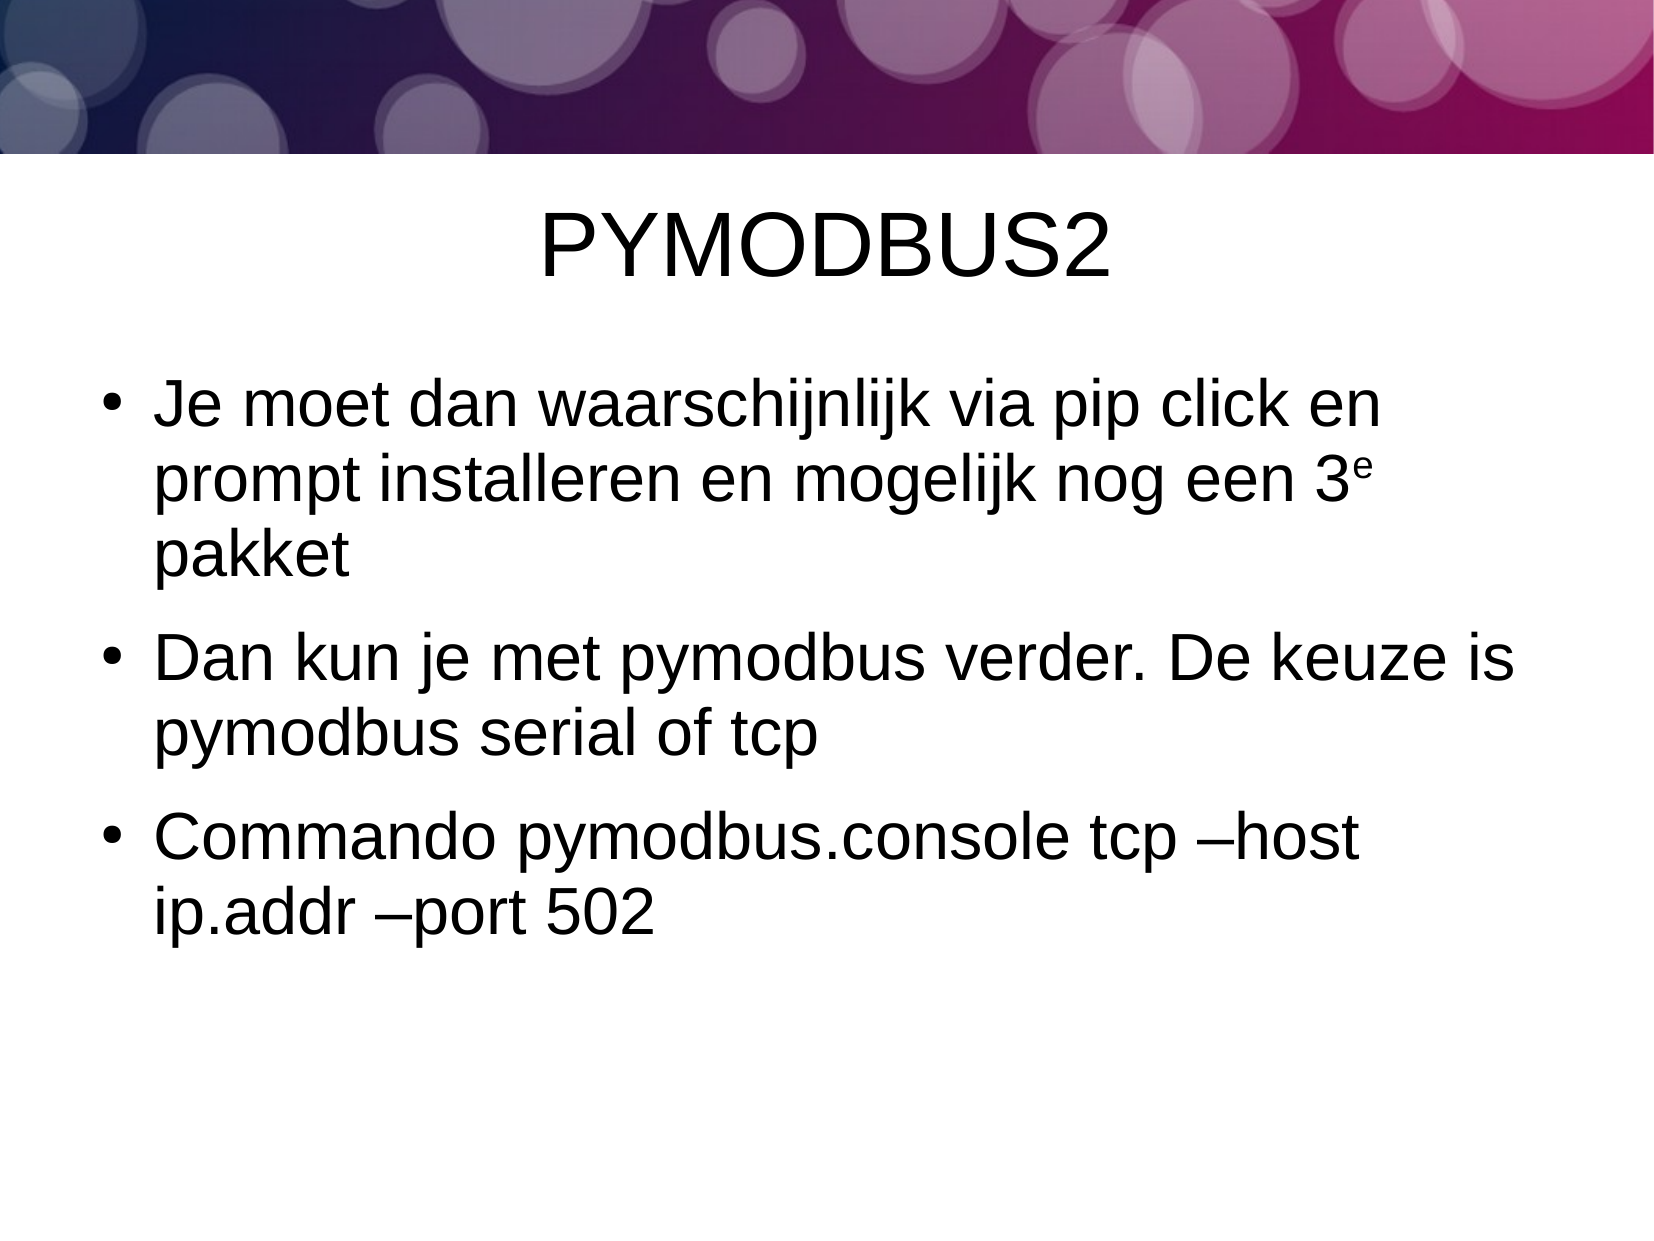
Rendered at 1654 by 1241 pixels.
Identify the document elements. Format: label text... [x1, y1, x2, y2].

title PYMODBUS2 [82, 159, 1571, 331]
list Je moet dan waarschijnlijk via pip click en prompt installeren en mogelijk nog een 3e pakket Dan kun je met pymodbus verder. De keuze is pymodbus serial of tcp Commando pymodbus.console tcp –host ip.addr –port 502 [82, 366, 1571, 1087]
picture [0, 0, 1654, 154]
